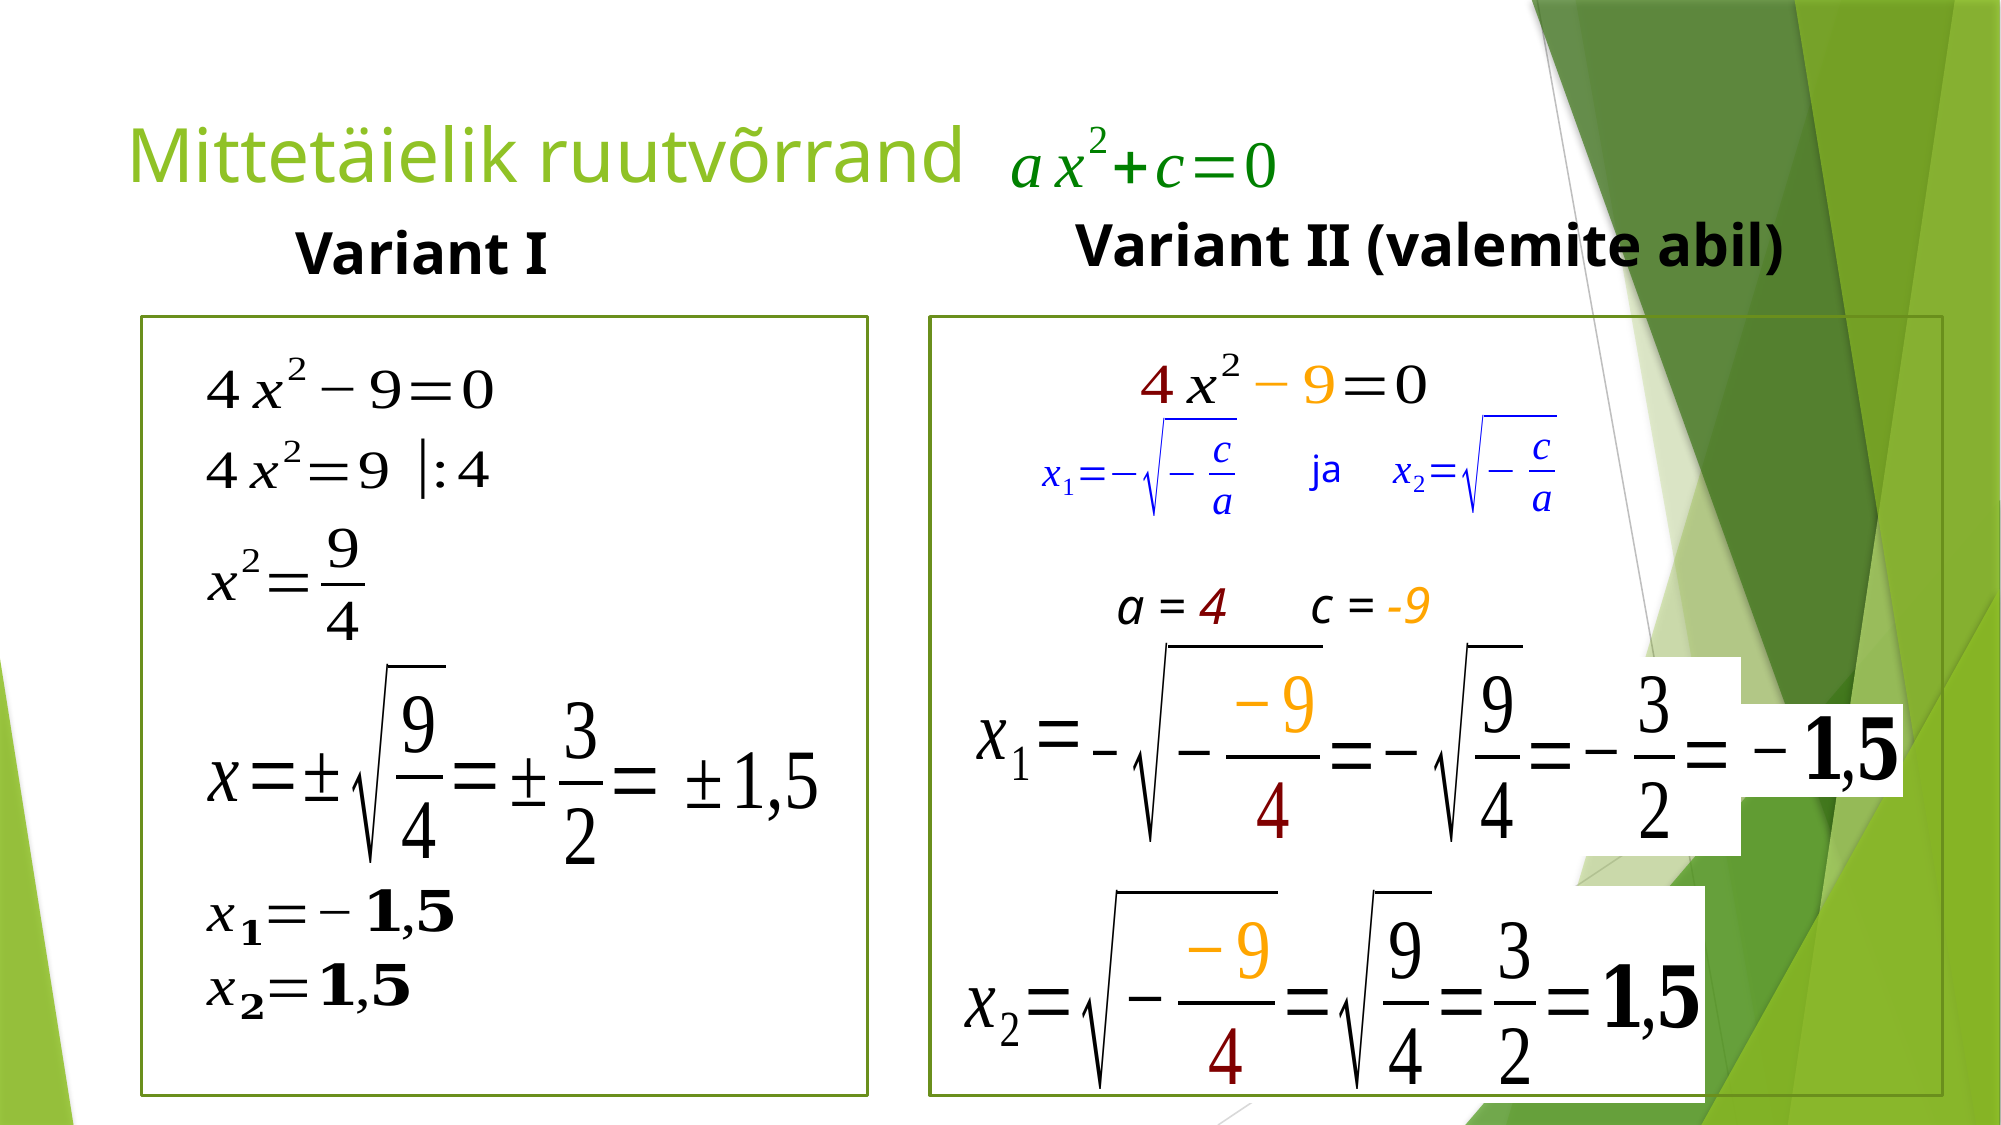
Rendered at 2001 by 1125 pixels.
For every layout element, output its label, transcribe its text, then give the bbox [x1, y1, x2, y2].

chart [954, 886, 1705, 1094]
chart [1003, 118, 1285, 202]
chart [197, 350, 504, 421]
chart [966, 640, 1904, 857]
chart [197, 432, 398, 501]
text_box a = 4 [1101, 566, 1242, 640]
chart [676, 733, 827, 827]
chart [1033, 345, 1564, 524]
text_box c = -9 [1295, 566, 1447, 640]
chart [197, 955, 415, 1027]
chart [197, 515, 376, 654]
chart [954, 1097, 1705, 1103]
text_box ja [1286, 437, 1367, 498]
chart [403, 435, 502, 502]
text_box Variant I [280, 208, 563, 294]
chart [197, 660, 673, 883]
text_box Variant II (valemite abil) [1061, 201, 1800, 286]
title Mittetäielik ruutvõrrand [111, 99, 1522, 317]
chart [197, 881, 460, 953]
